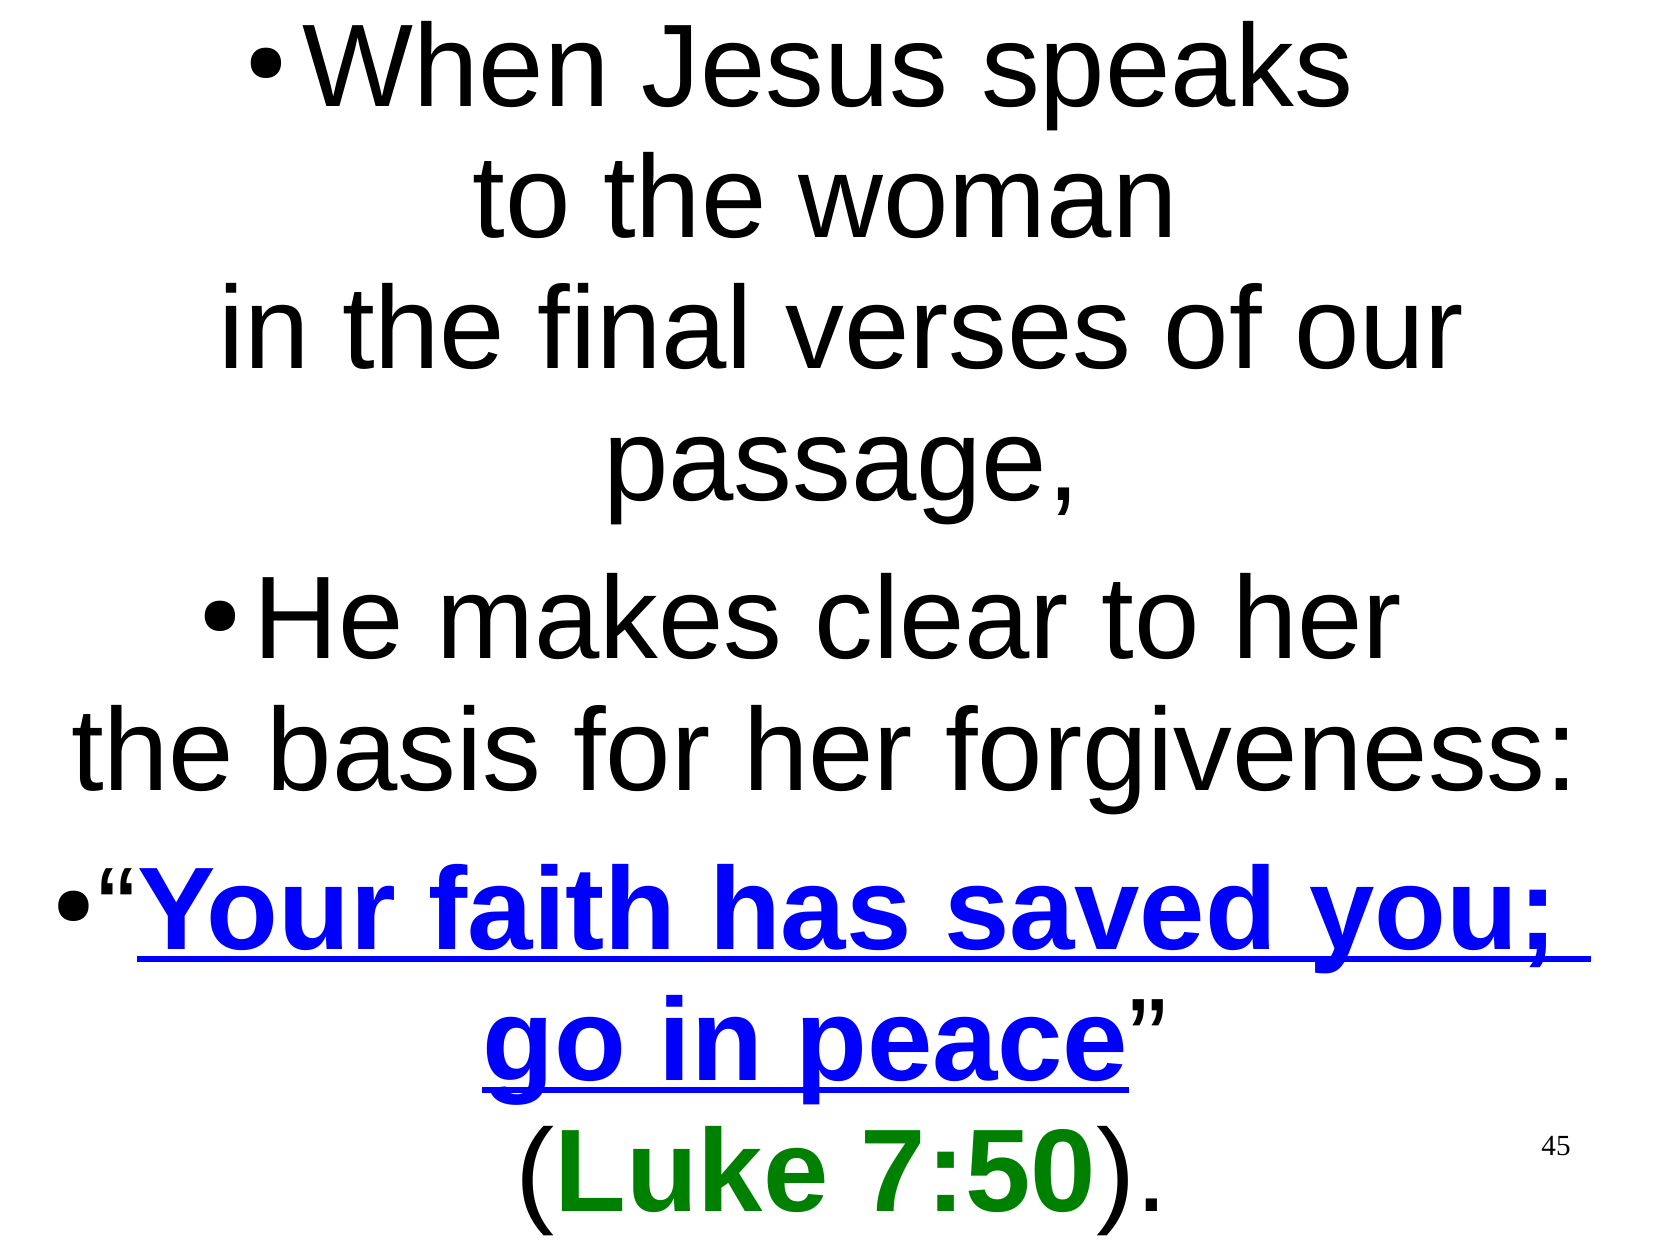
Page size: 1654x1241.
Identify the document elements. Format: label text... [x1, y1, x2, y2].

list When Jesus speaks to the woman in the final verses of our passage, He makes clear to her the basis for her forgiveness: “Your faith has saved you; go in peace” (Luke 7:50). [0, 0, 1651, 1238]
